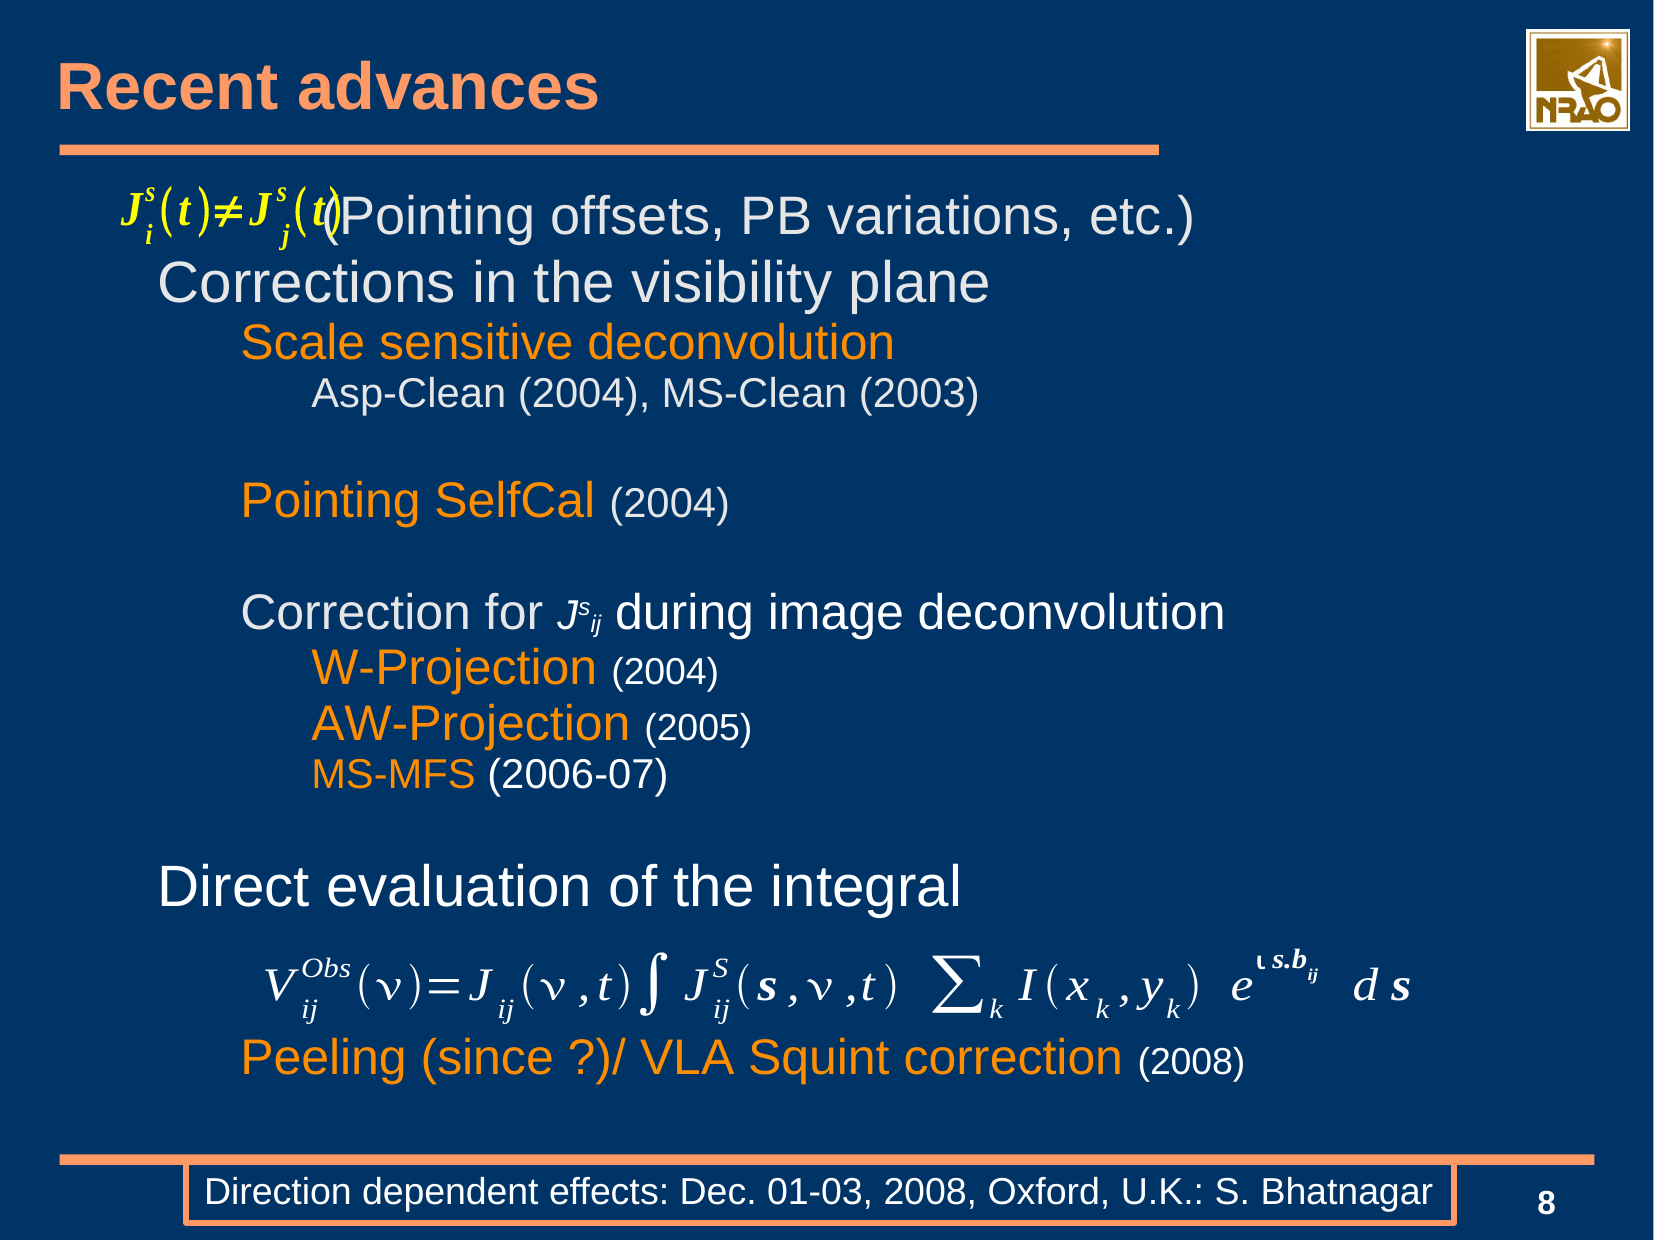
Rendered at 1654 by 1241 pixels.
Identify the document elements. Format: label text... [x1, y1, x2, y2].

list (Pointing offsets, PB variations, etc.) Corrections in the visibility plane Scale sensitive deconvolution Asp-Clean (2004), MS-Clean (2003) Pointing SelfCal (2004) Correction for Jsij during image deconvolution W-Projection (2004) AW-Projection (2005) MS-MFS (2006-07) Direct evaluation of the integral Peeling (since ?)/ VLA Squint correction (2008) [63, 174, 1601, 1115]
title Recent advances [56, 41, 1489, 131]
picture [1526, 29, 1630, 131]
chart [249, 936, 1423, 1027]
chart [104, 167, 354, 255]
